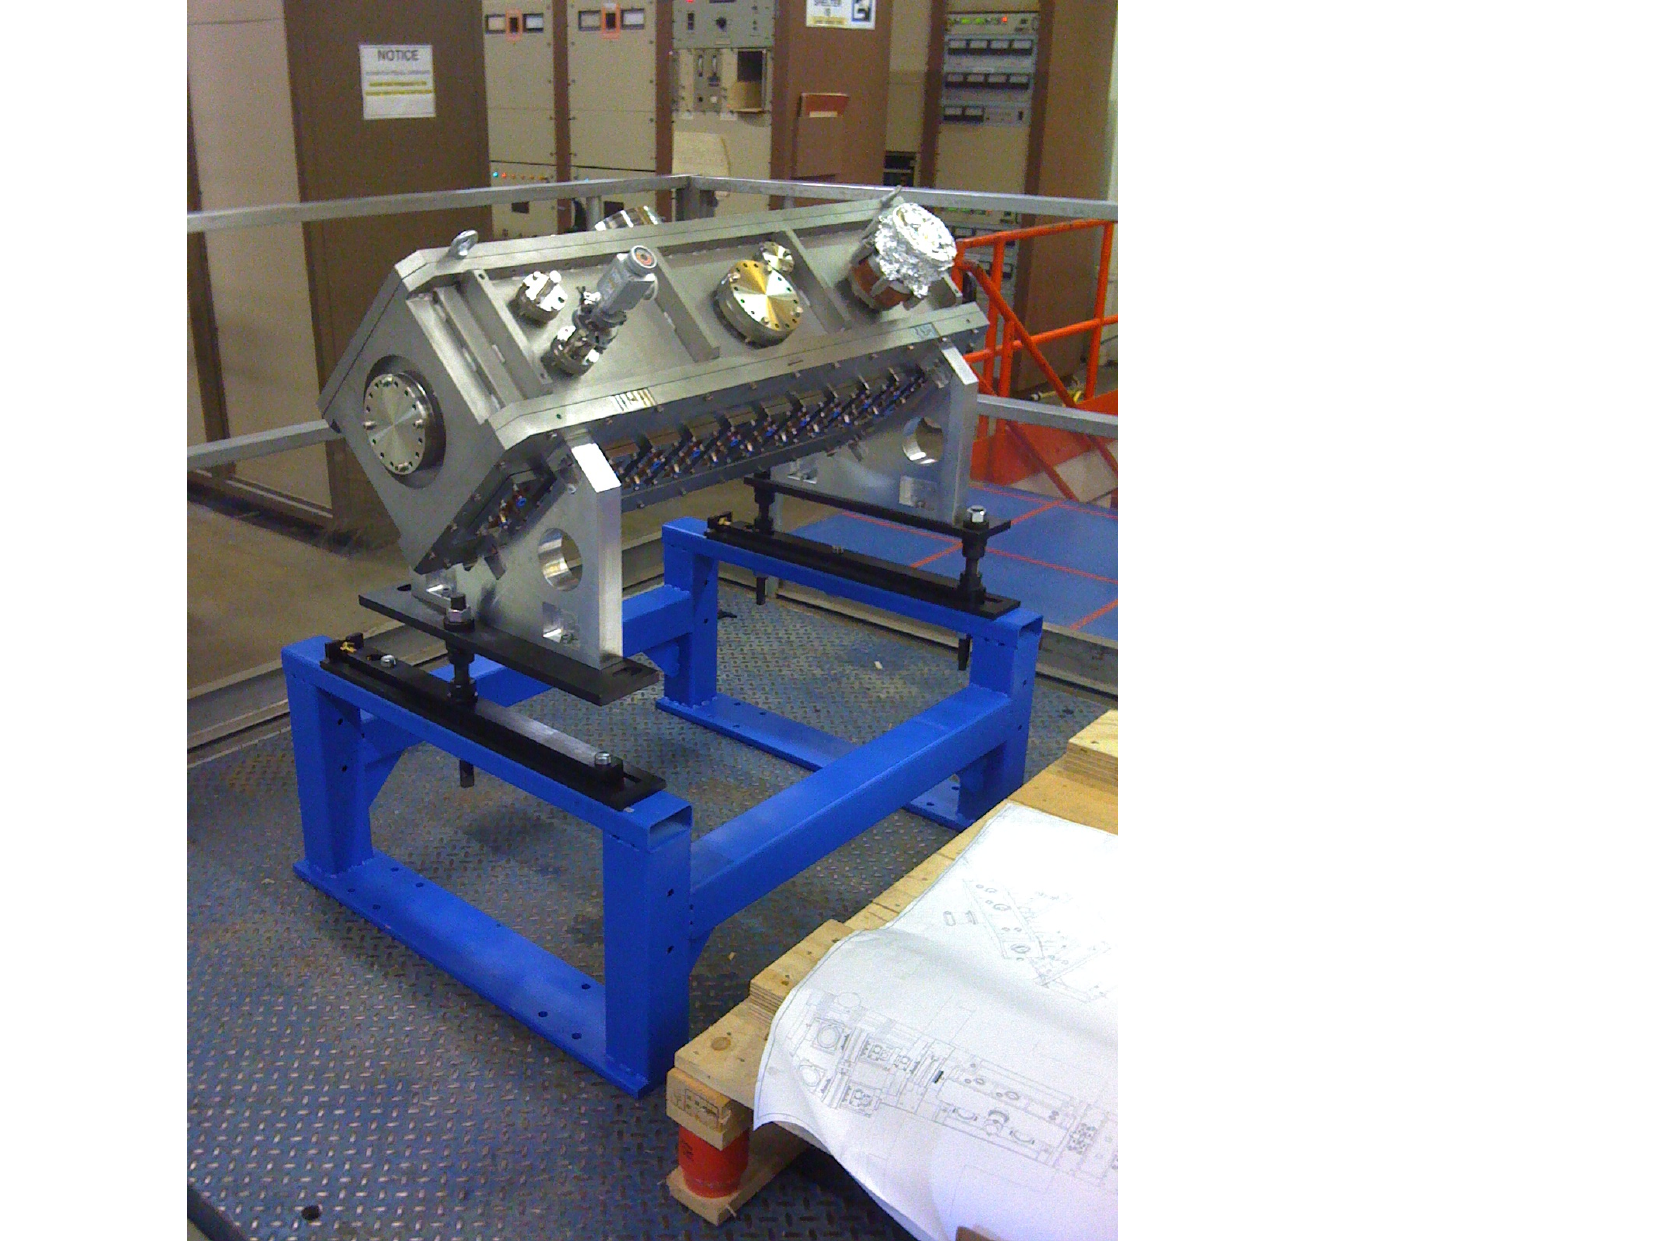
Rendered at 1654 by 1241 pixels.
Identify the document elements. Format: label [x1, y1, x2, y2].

picture [187, 0, 1118, 1241]
